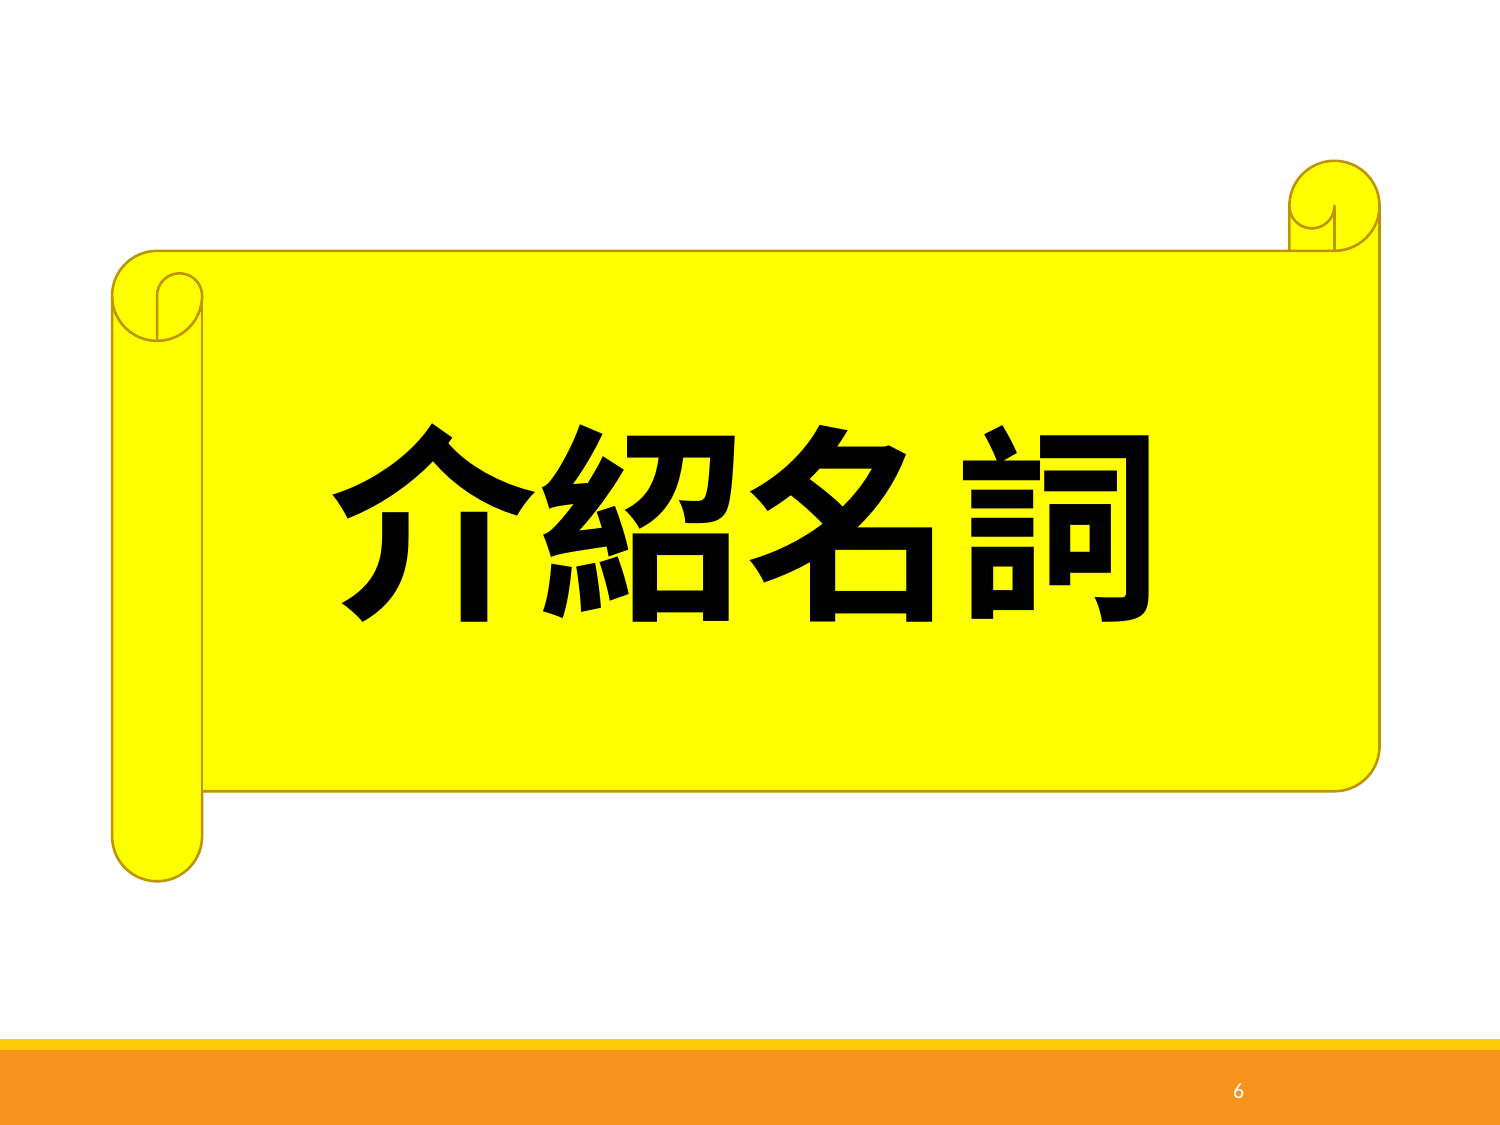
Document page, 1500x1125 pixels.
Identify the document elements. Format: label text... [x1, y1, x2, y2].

text_box [112, 160, 1380, 882]
text_box 介紹名詞 [296, 387, 1195, 655]
text_box 6 [1218, 1059, 1380, 1120]
